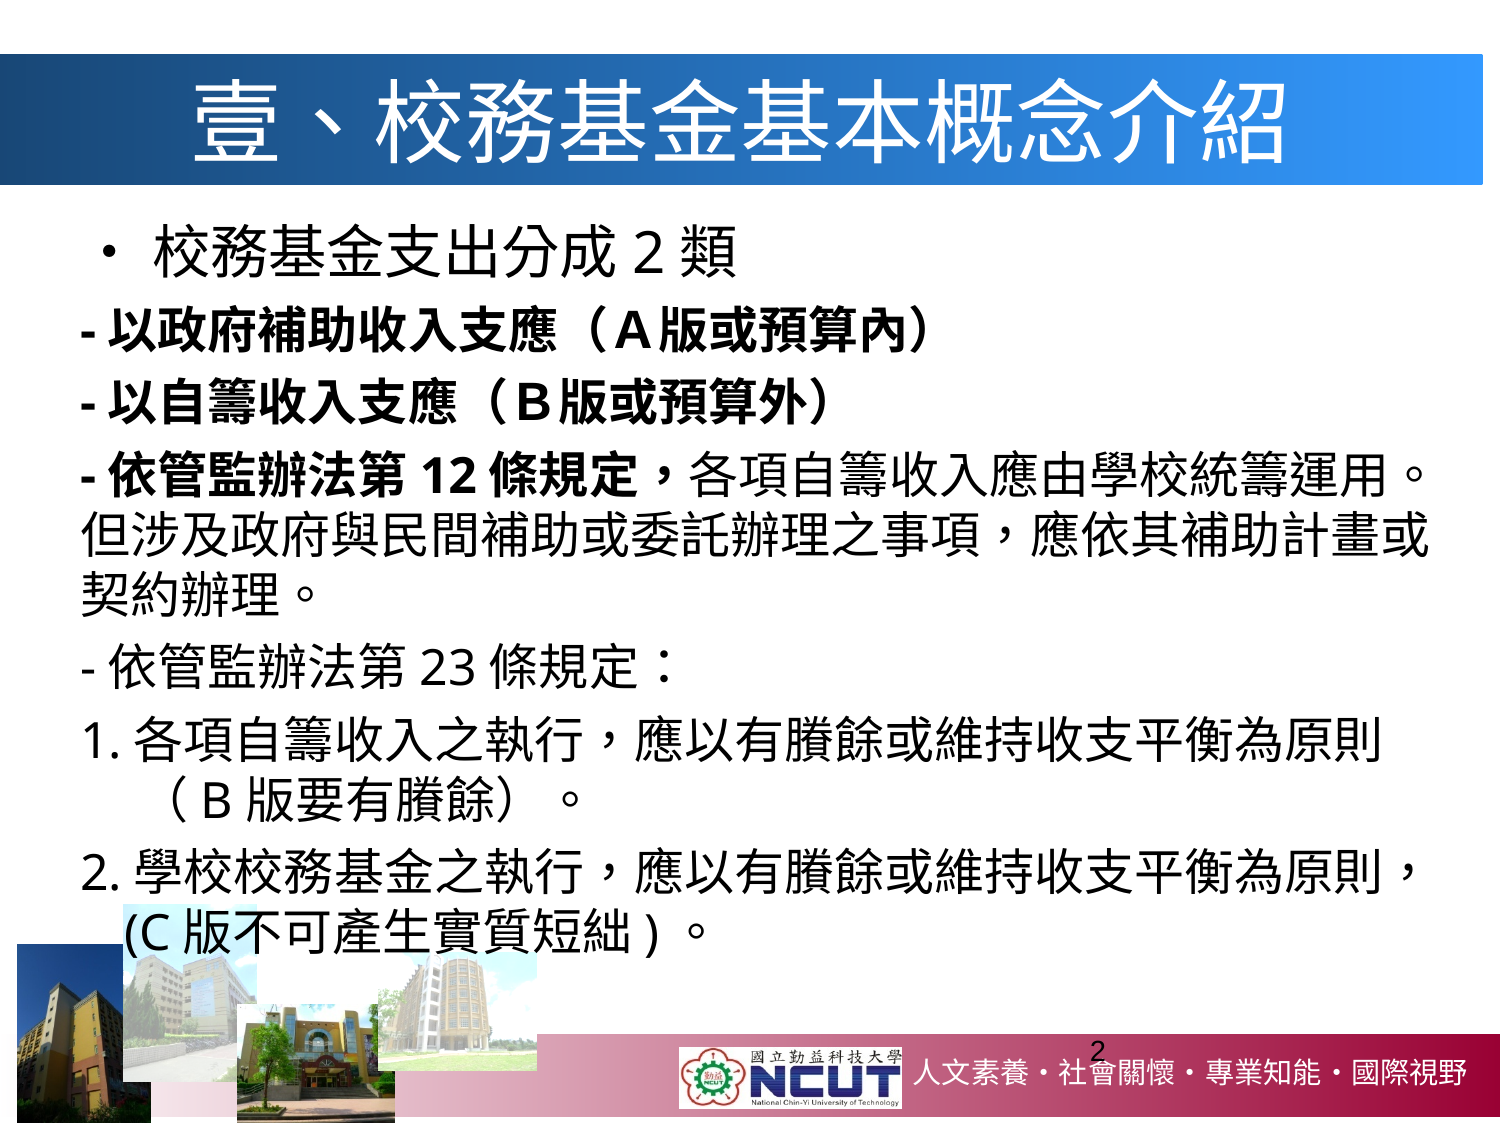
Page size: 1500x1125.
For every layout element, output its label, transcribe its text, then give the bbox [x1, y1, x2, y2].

text_box 2 [1074, 1024, 1426, 1103]
title 壹、校務基金基本概念介紹 [0, 54, 1483, 185]
subtitle ‧校務基金支出分成2類 -以政府補助收入支應（Ａ版或預算內） -以自籌收入支應（Ｂ版或預算外） -依管監辦法第12條規定，各項自籌收入應由學校統籌運用。但涉及政府與民間補助或委託辦理之事項，應依其補助計畫或契約辦理。 -依管監辦法第23條規定： 1.各項自籌收入之執行，應以有賸餘或維持收支平衡為原則（B版要有賸餘）。 2.學校校務基金之執行，應以有賸餘或維持收支平衡為原則，(C版不可產生實質短絀)。 [64, 208, 1471, 988]
